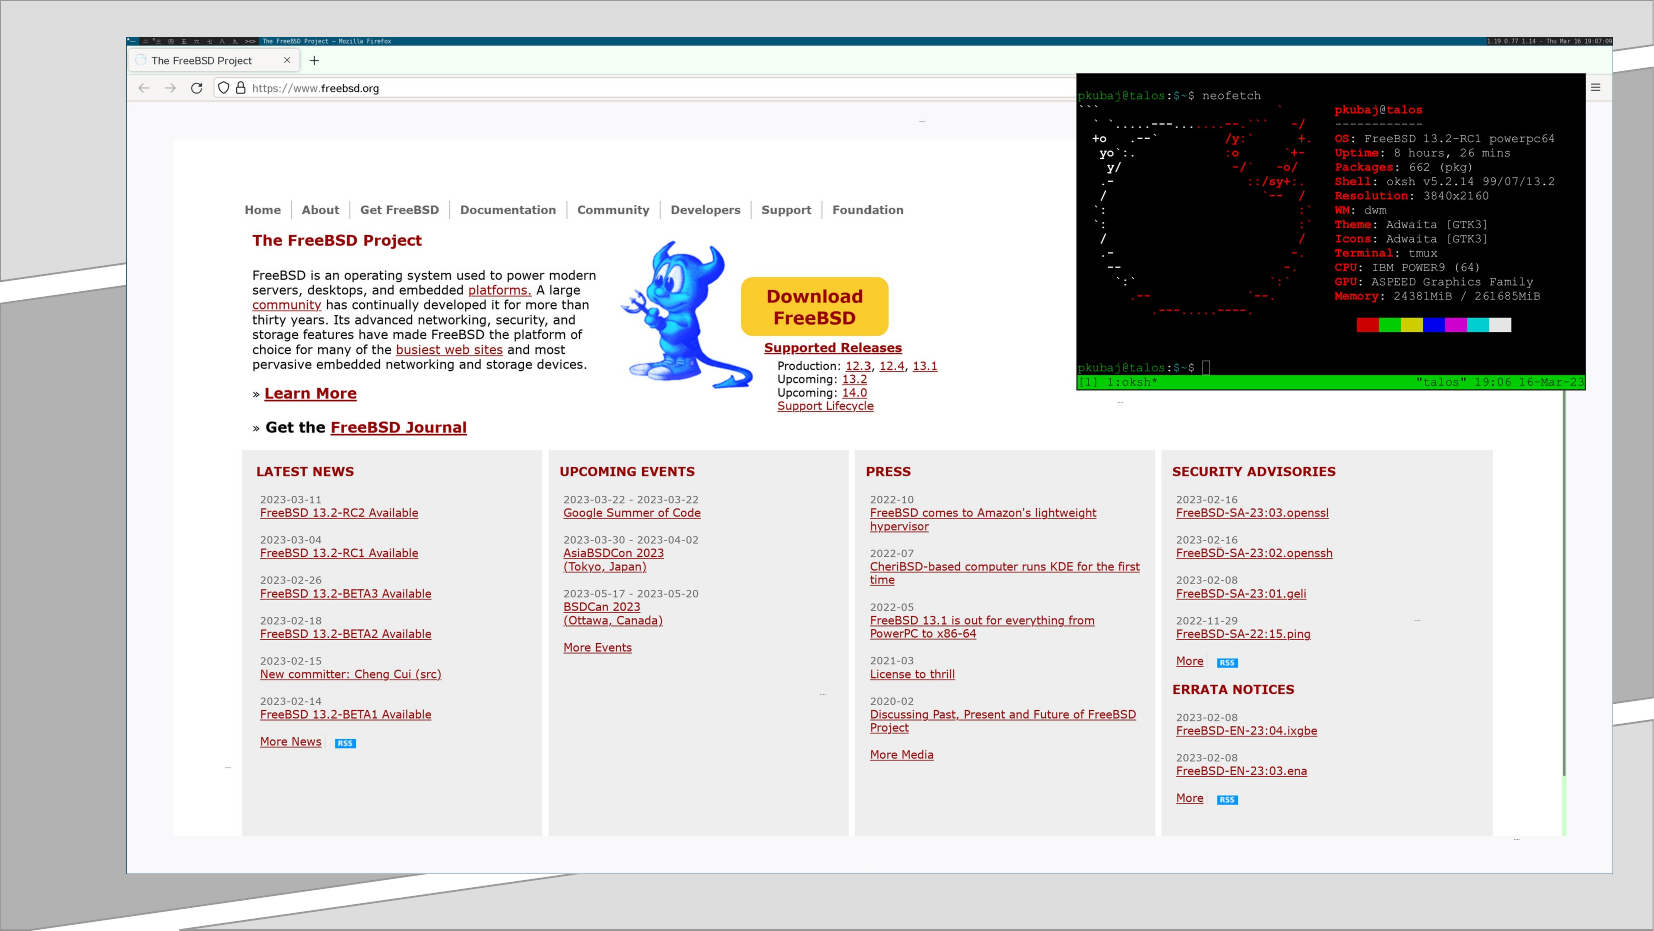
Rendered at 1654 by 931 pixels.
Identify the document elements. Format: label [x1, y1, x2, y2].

picture [126, 37, 1613, 874]
picture [284, 39, 300, 43]
